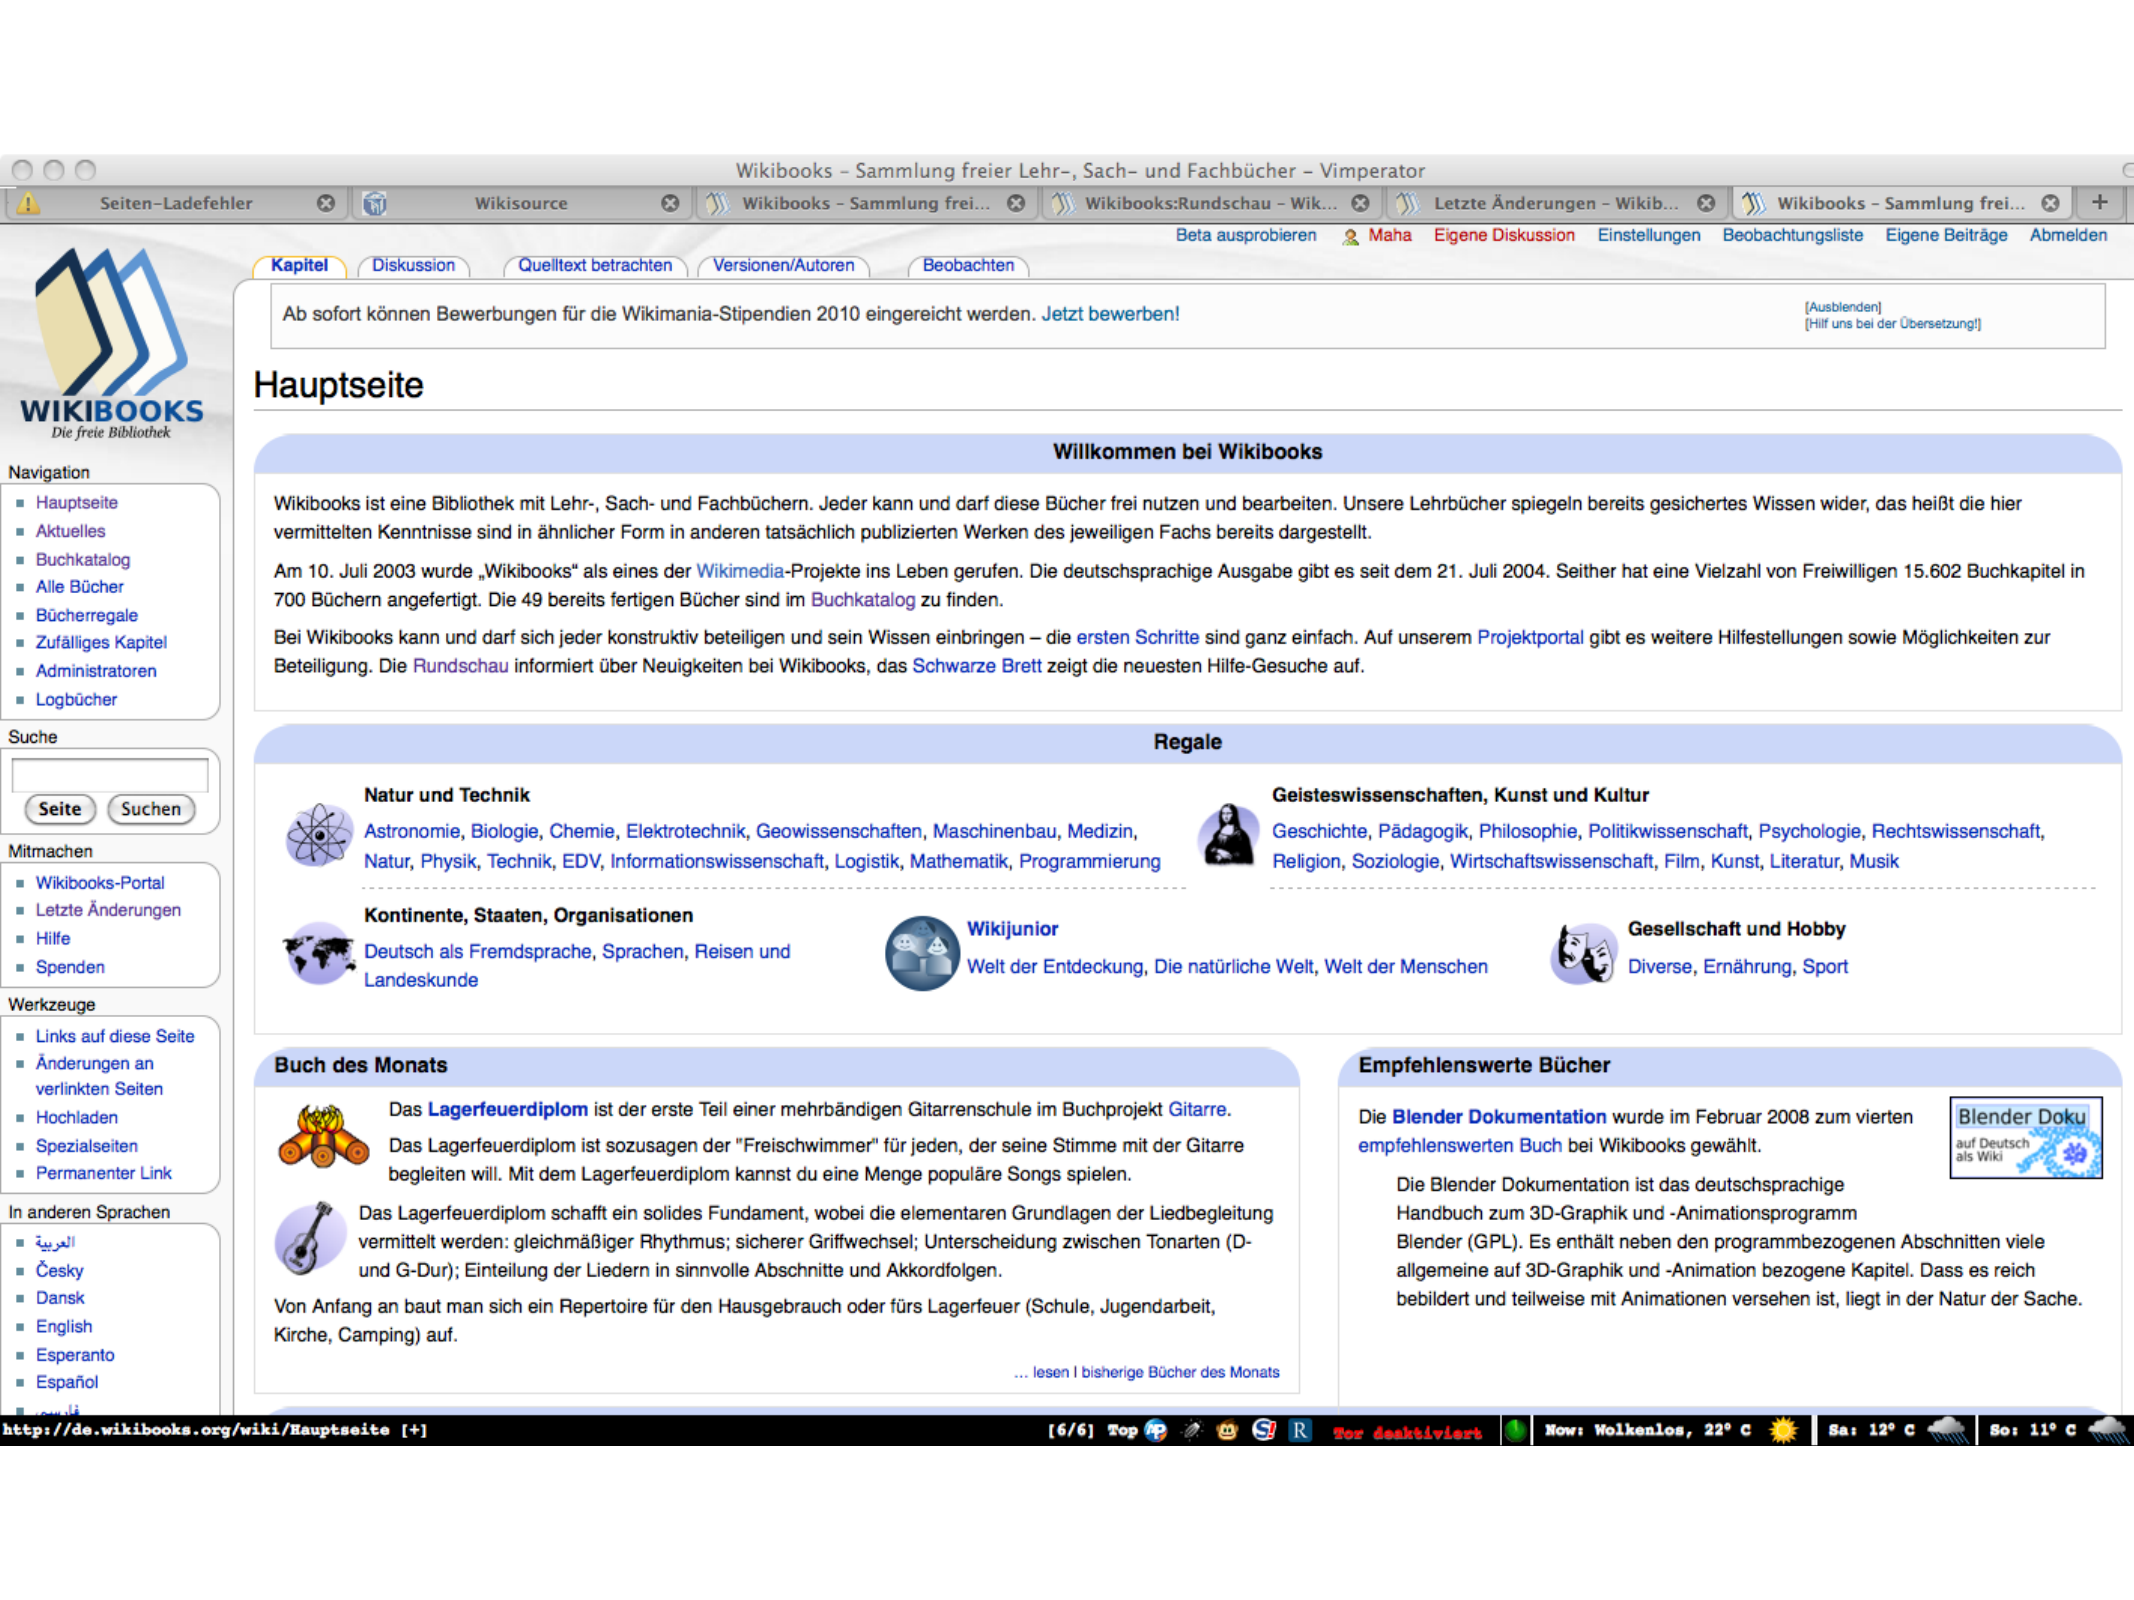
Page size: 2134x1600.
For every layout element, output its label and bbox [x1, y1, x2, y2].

picture [0, 154, 2134, 1446]
